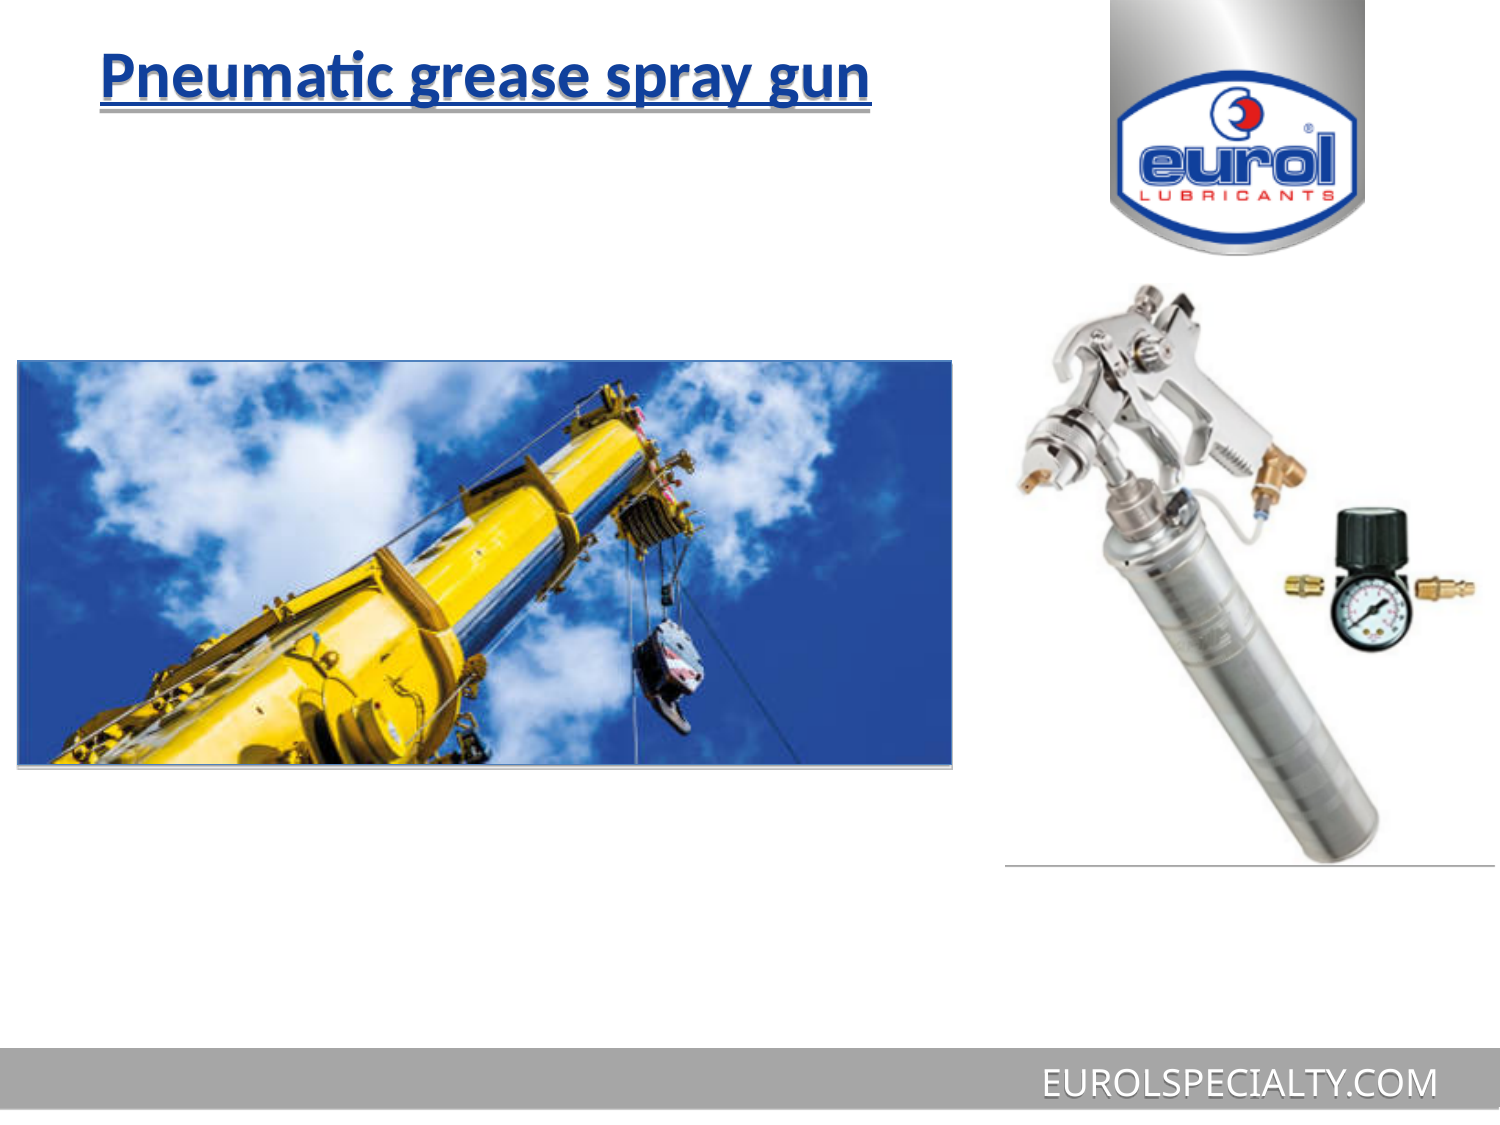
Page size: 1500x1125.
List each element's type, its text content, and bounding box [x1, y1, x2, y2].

text_box Pneumatic grease spray gun [100, 30, 1058, 141]
picture [1005, 283, 1497, 865]
picture [18, 361, 951, 764]
